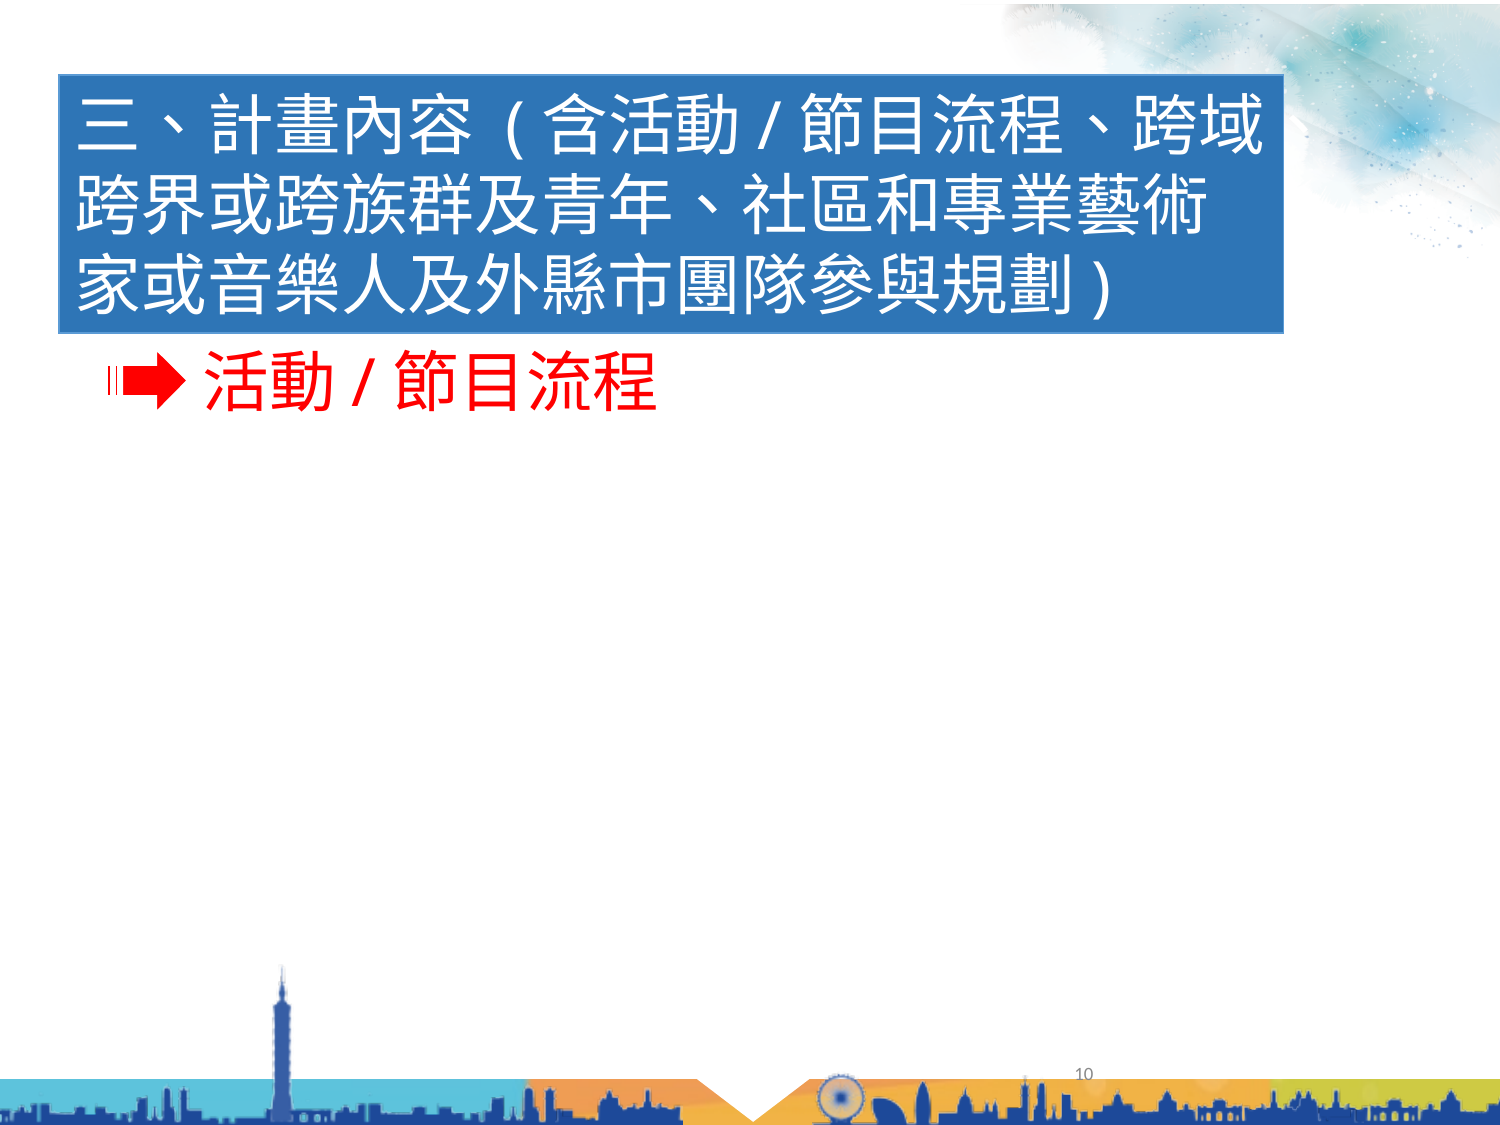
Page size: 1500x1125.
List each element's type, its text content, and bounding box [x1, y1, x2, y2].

text_box 三、計畫內容 (含活動/節目流程、跨域、跨界或跨族群及青年、社區和專業藝術家或音樂人及外縣市團隊參與規劃) [59, 75, 1284, 333]
text_box 活動/節目流程 [188, 333, 1479, 428]
text_box [114, 364, 119, 397]
text_box [122, 349, 188, 413]
text_box [1059, 1042, 1397, 1103]
text_box [107, 364, 111, 397]
